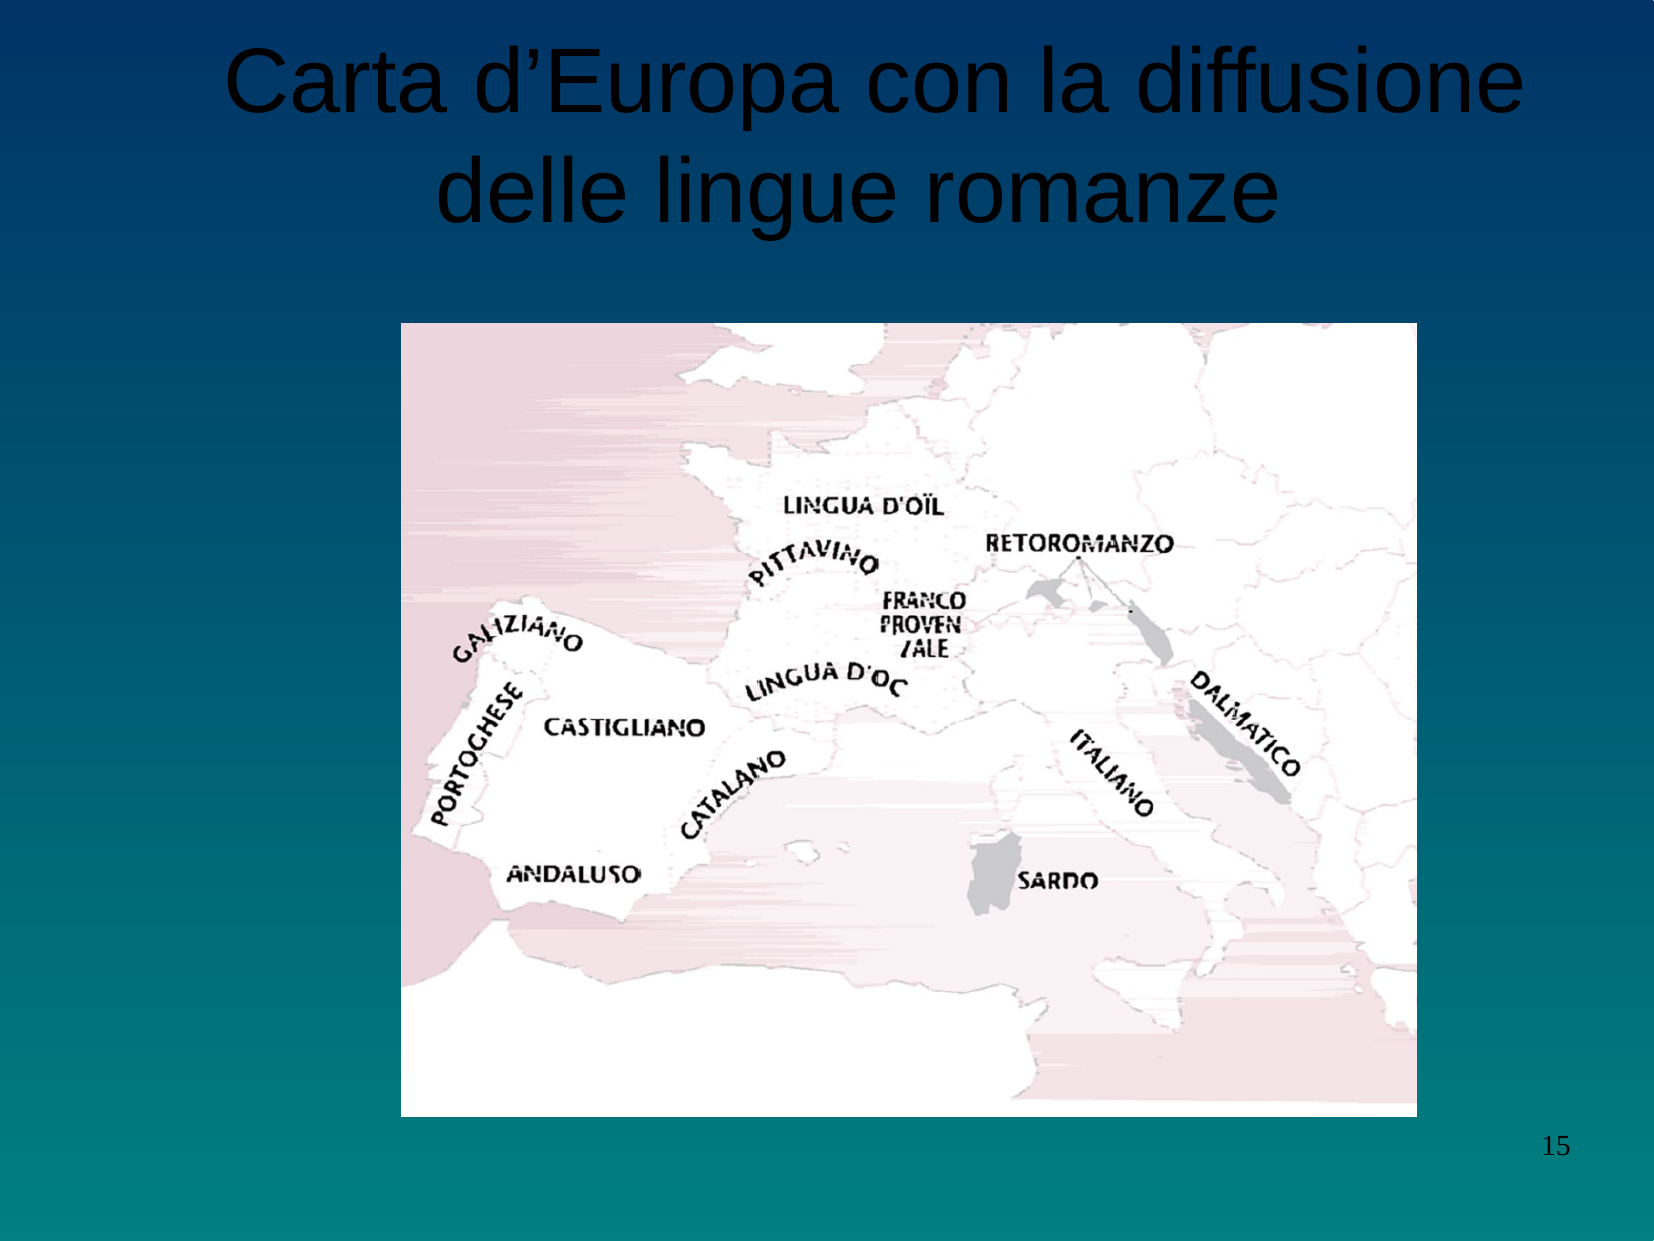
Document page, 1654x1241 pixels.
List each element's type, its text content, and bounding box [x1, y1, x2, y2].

title Carta d’Europa con la diffusione delle lingue romanze [106, 0, 1613, 249]
chart [401, 323, 1417, 1117]
